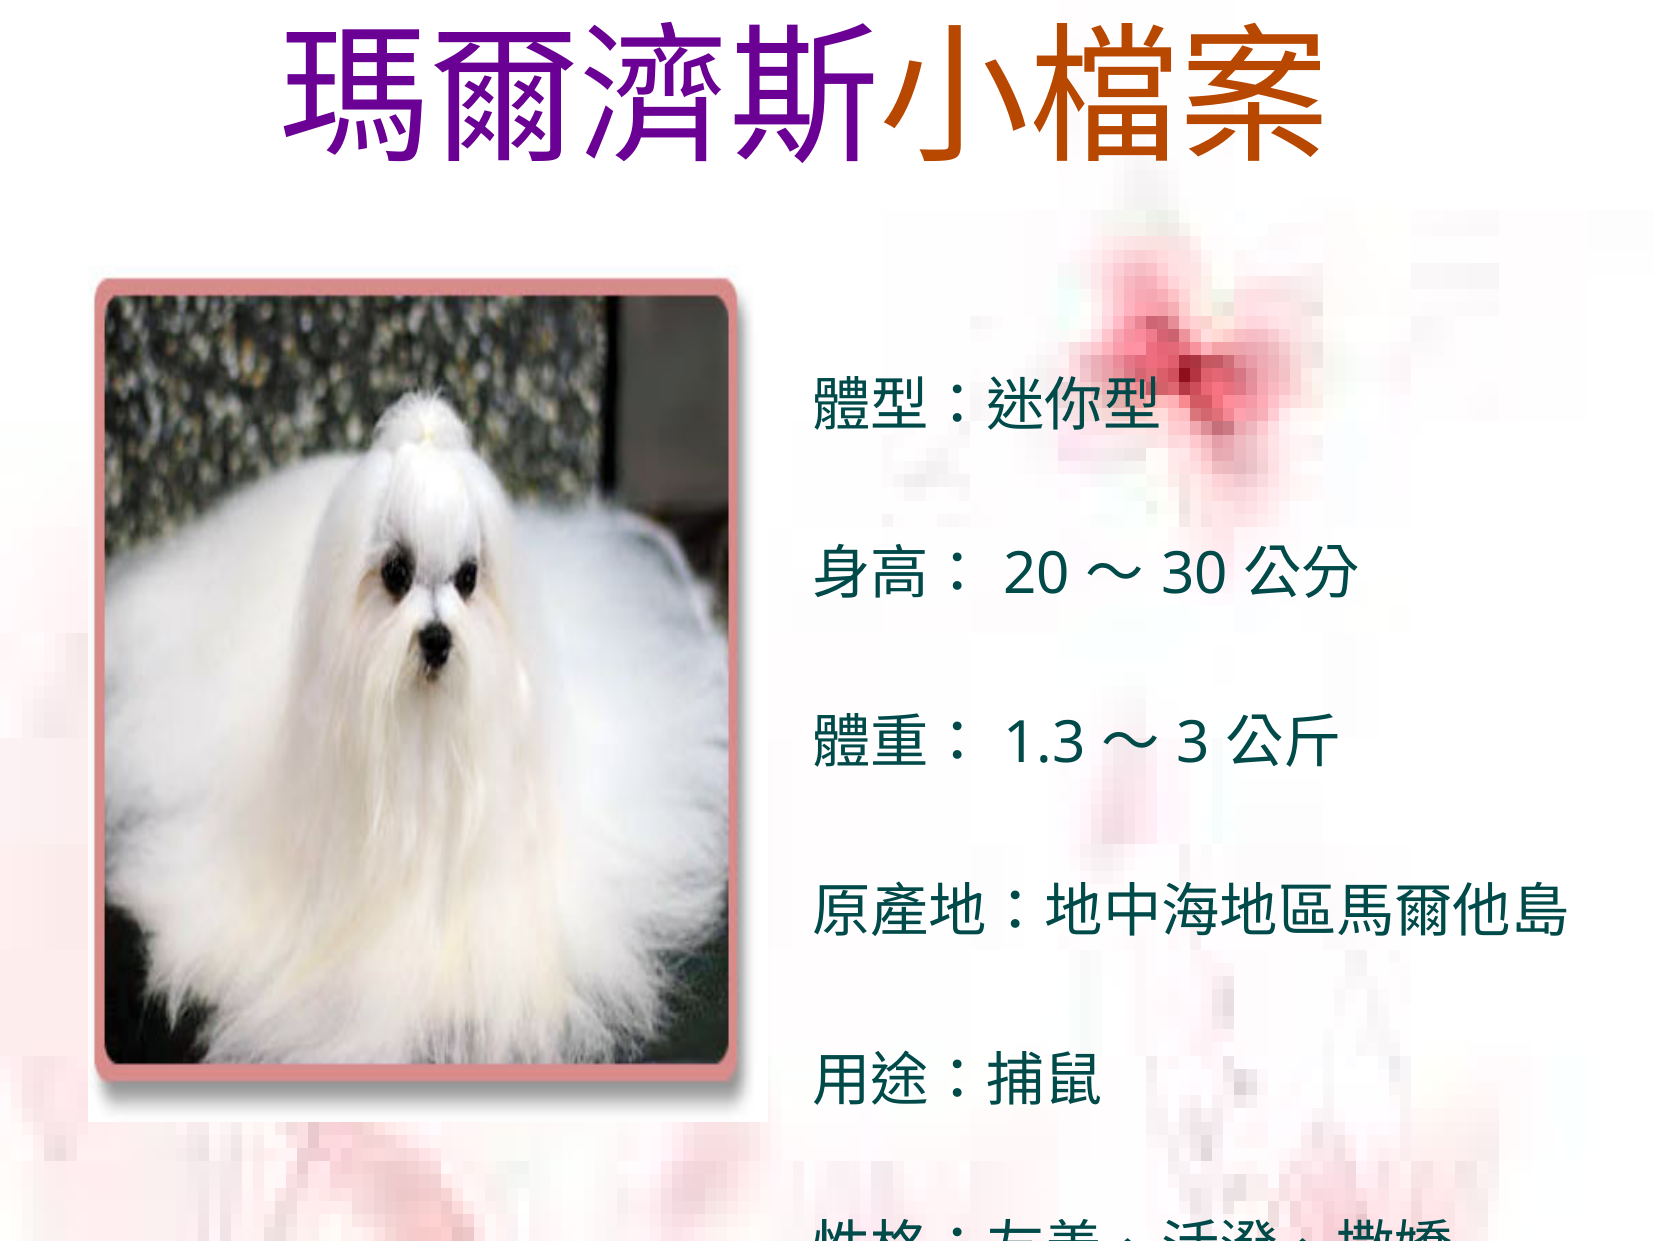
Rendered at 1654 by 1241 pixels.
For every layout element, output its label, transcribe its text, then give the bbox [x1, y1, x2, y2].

picture [886, 1234, 905, 1241]
picture [838, 1236, 848, 1241]
picture [1380, 1234, 1386, 1241]
text_box 體型：迷你型 身高：20～30公分 體重：1.3～3公斤 原產地：地中海地區馬爾他島 用途：捕鼠 性格：友善、活潑、撒嬌 別名：瑪爾濟斯比熊犬 [797, 265, 1595, 1159]
title 瑪爾濟斯小檔案 [76, 5, 1565, 296]
picture [1403, 1235, 1410, 1241]
picture [903, 1229, 916, 1239]
picture [0, 0, 1654, 1241]
picture [1427, 1232, 1438, 1236]
